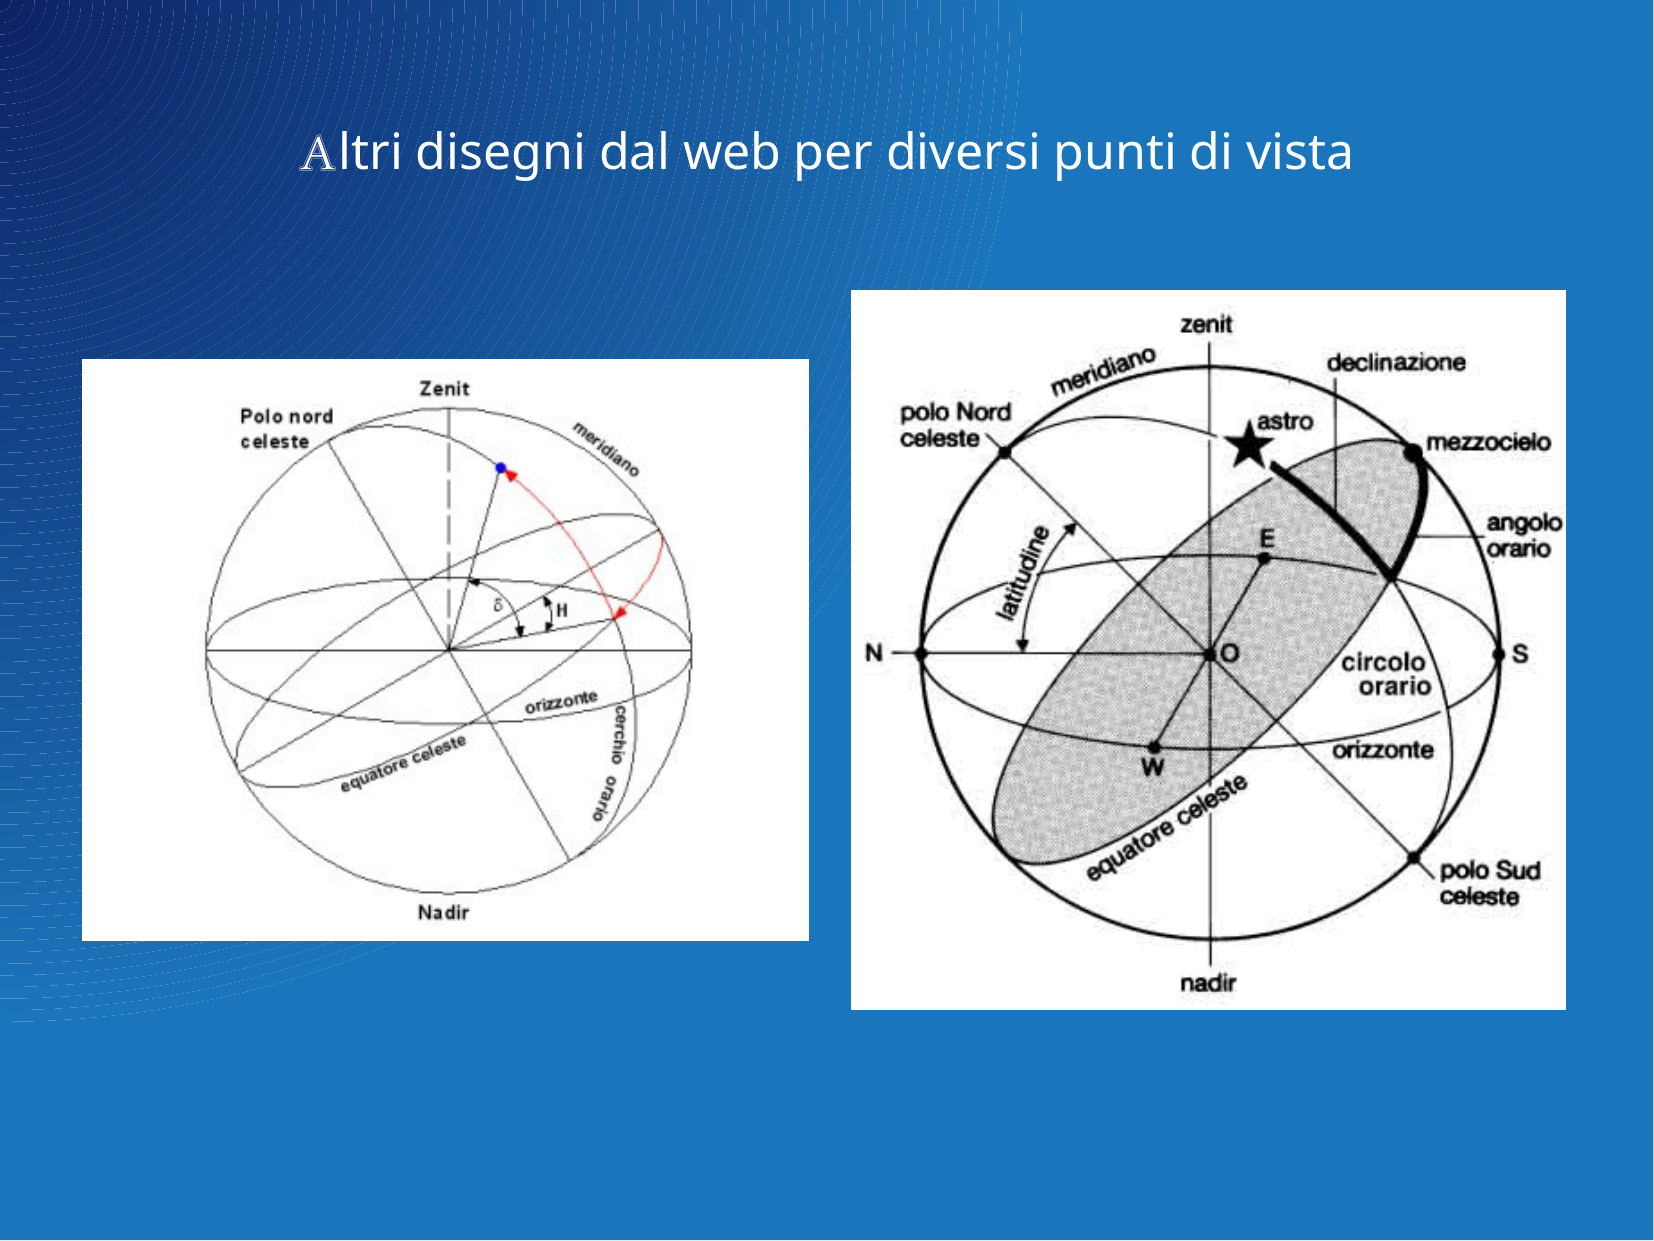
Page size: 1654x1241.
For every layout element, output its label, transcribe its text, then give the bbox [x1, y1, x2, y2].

title Altri disegni dal web per diversi punti di vista [82, 49, 1571, 257]
picture [851, 290, 1566, 1010]
picture [82, 359, 809, 941]
